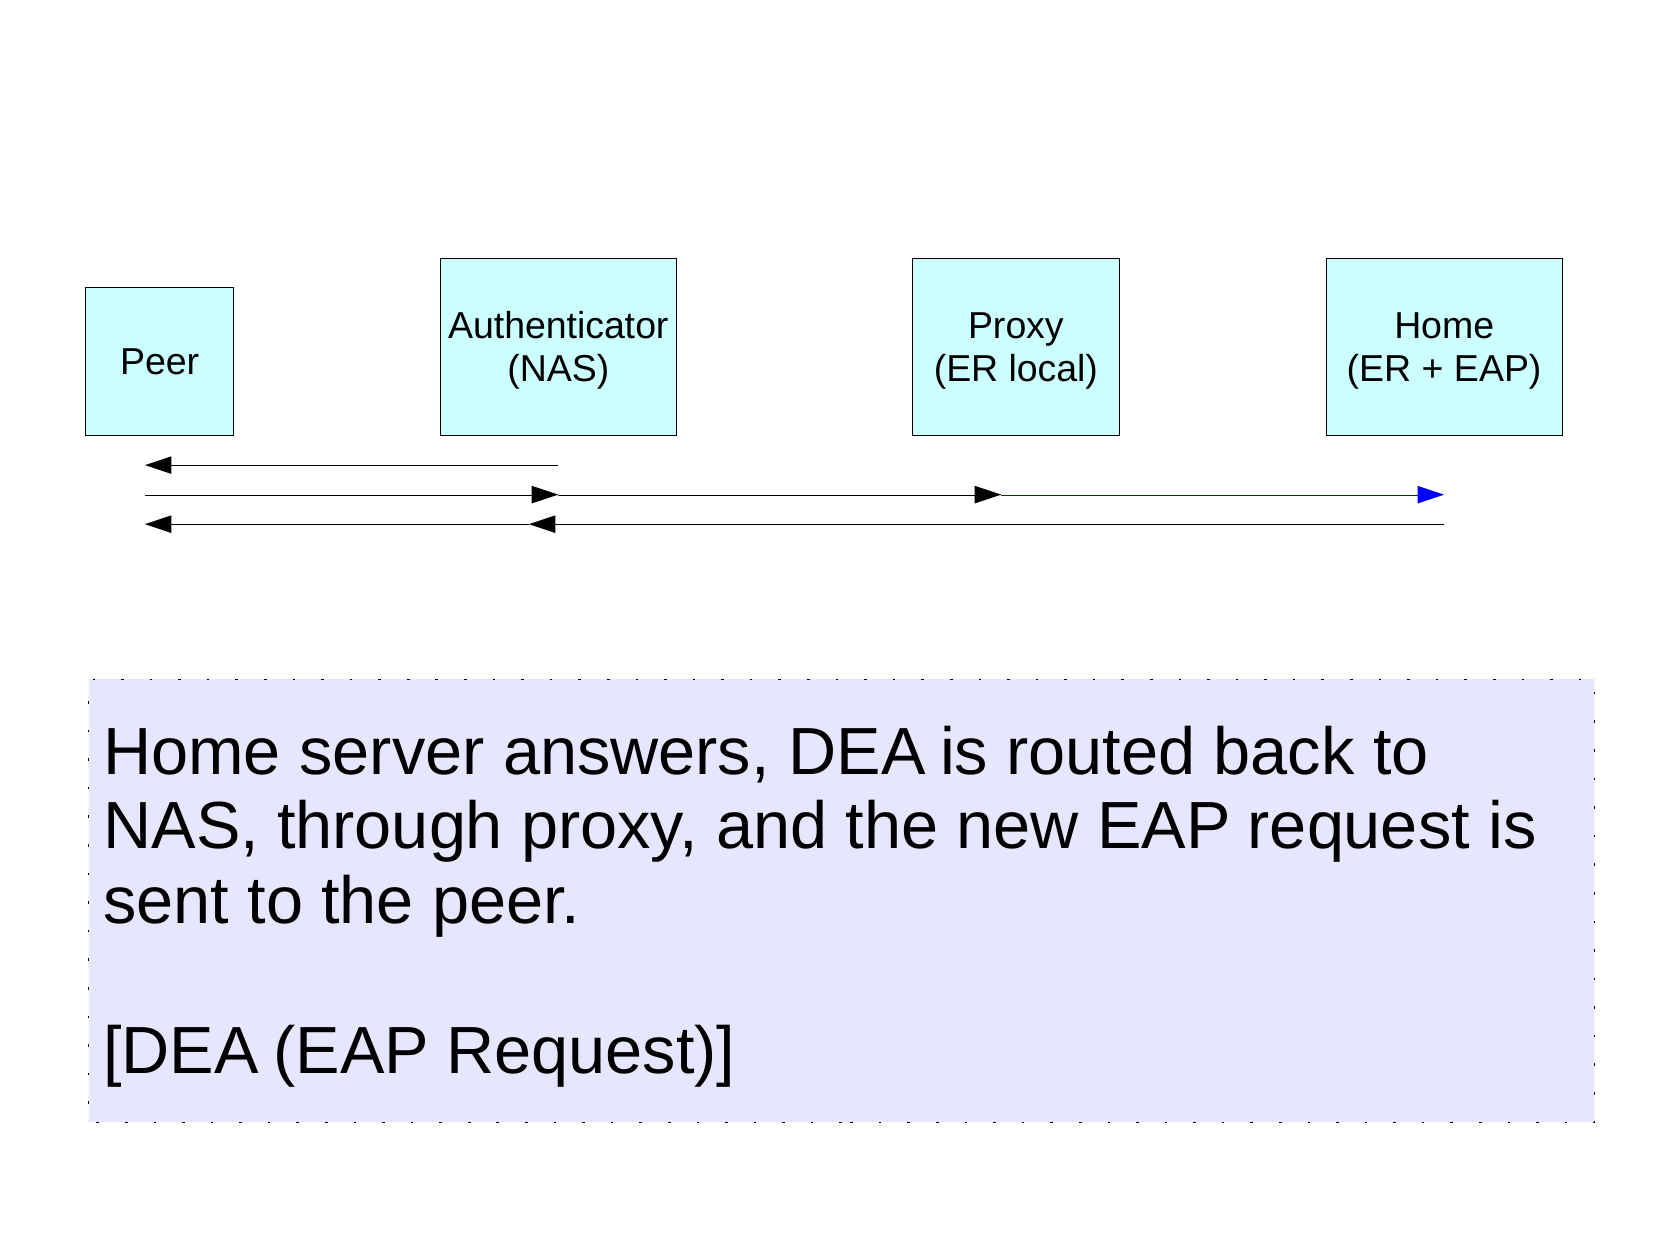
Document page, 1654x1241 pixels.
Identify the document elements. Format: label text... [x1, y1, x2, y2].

text_box Home (ER + EAP) [1326, 258, 1563, 436]
text_box Peer [85, 287, 234, 436]
text_box Authenticator (NAS) [440, 258, 677, 436]
text_box Home server answers, DEA is routed back to NAS, through proxy, and the new EAP request is sent to the peer. [DEA (EAP Request)] [88, 679, 1595, 1123]
text_box Proxy (ER local) [912, 258, 1120, 436]
